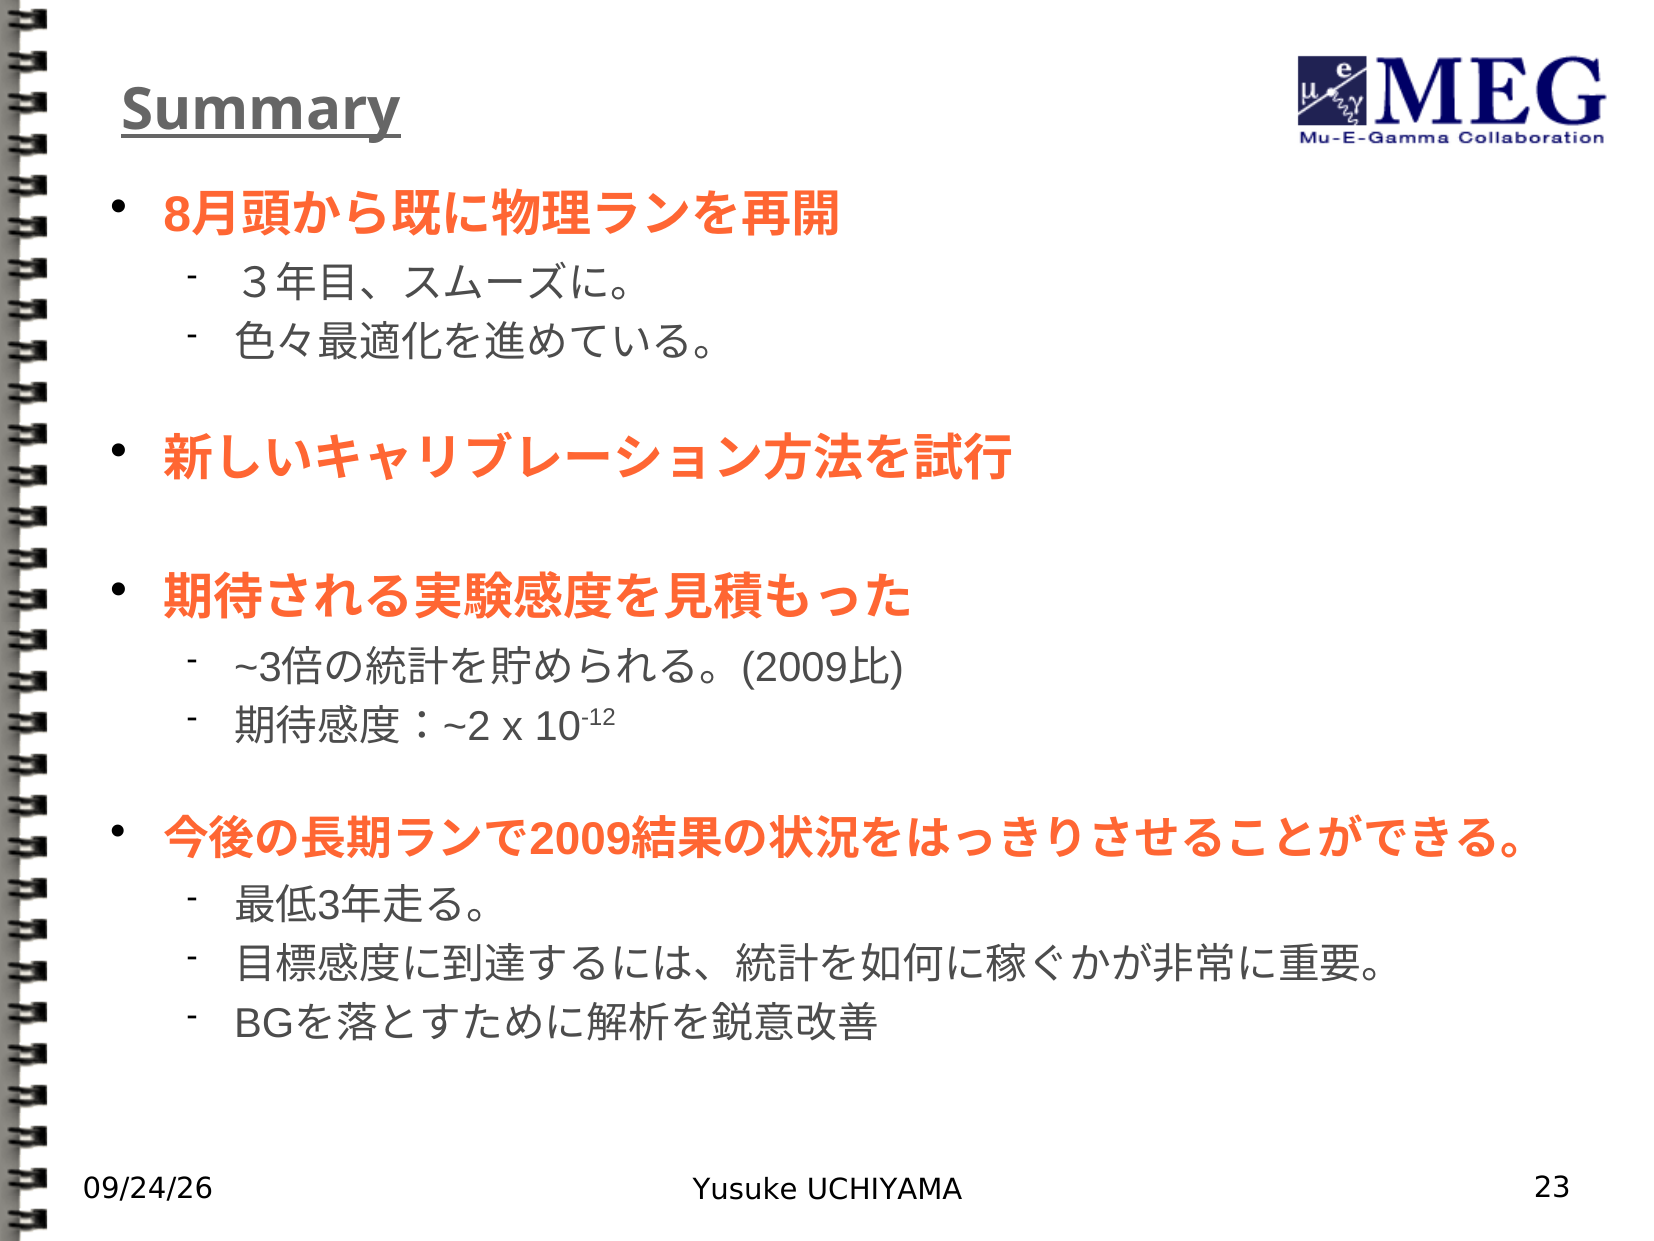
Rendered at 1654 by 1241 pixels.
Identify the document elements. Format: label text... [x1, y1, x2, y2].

list 8月頭から既に物理ランを再開 ３年目、スムーズに。 色々最適化を進めている。 新しいキャリブレーション方法を試行 期待される実験感度を見積もった ~3倍の統計を貯められる。(2009比) 期待感度：~2 x 10-12 今後の長期ランで2009結果の状況をはっきりさせることができる。 最低3年走る。 目標感度に到達するには、統計を如何に稼ぐかが非常に重要。 BGを落とすために解析を鋭意改善 [92, 174, 1571, 1094]
title Summary [121, 50, 1300, 162]
picture [0, 0, 1654, 1241]
